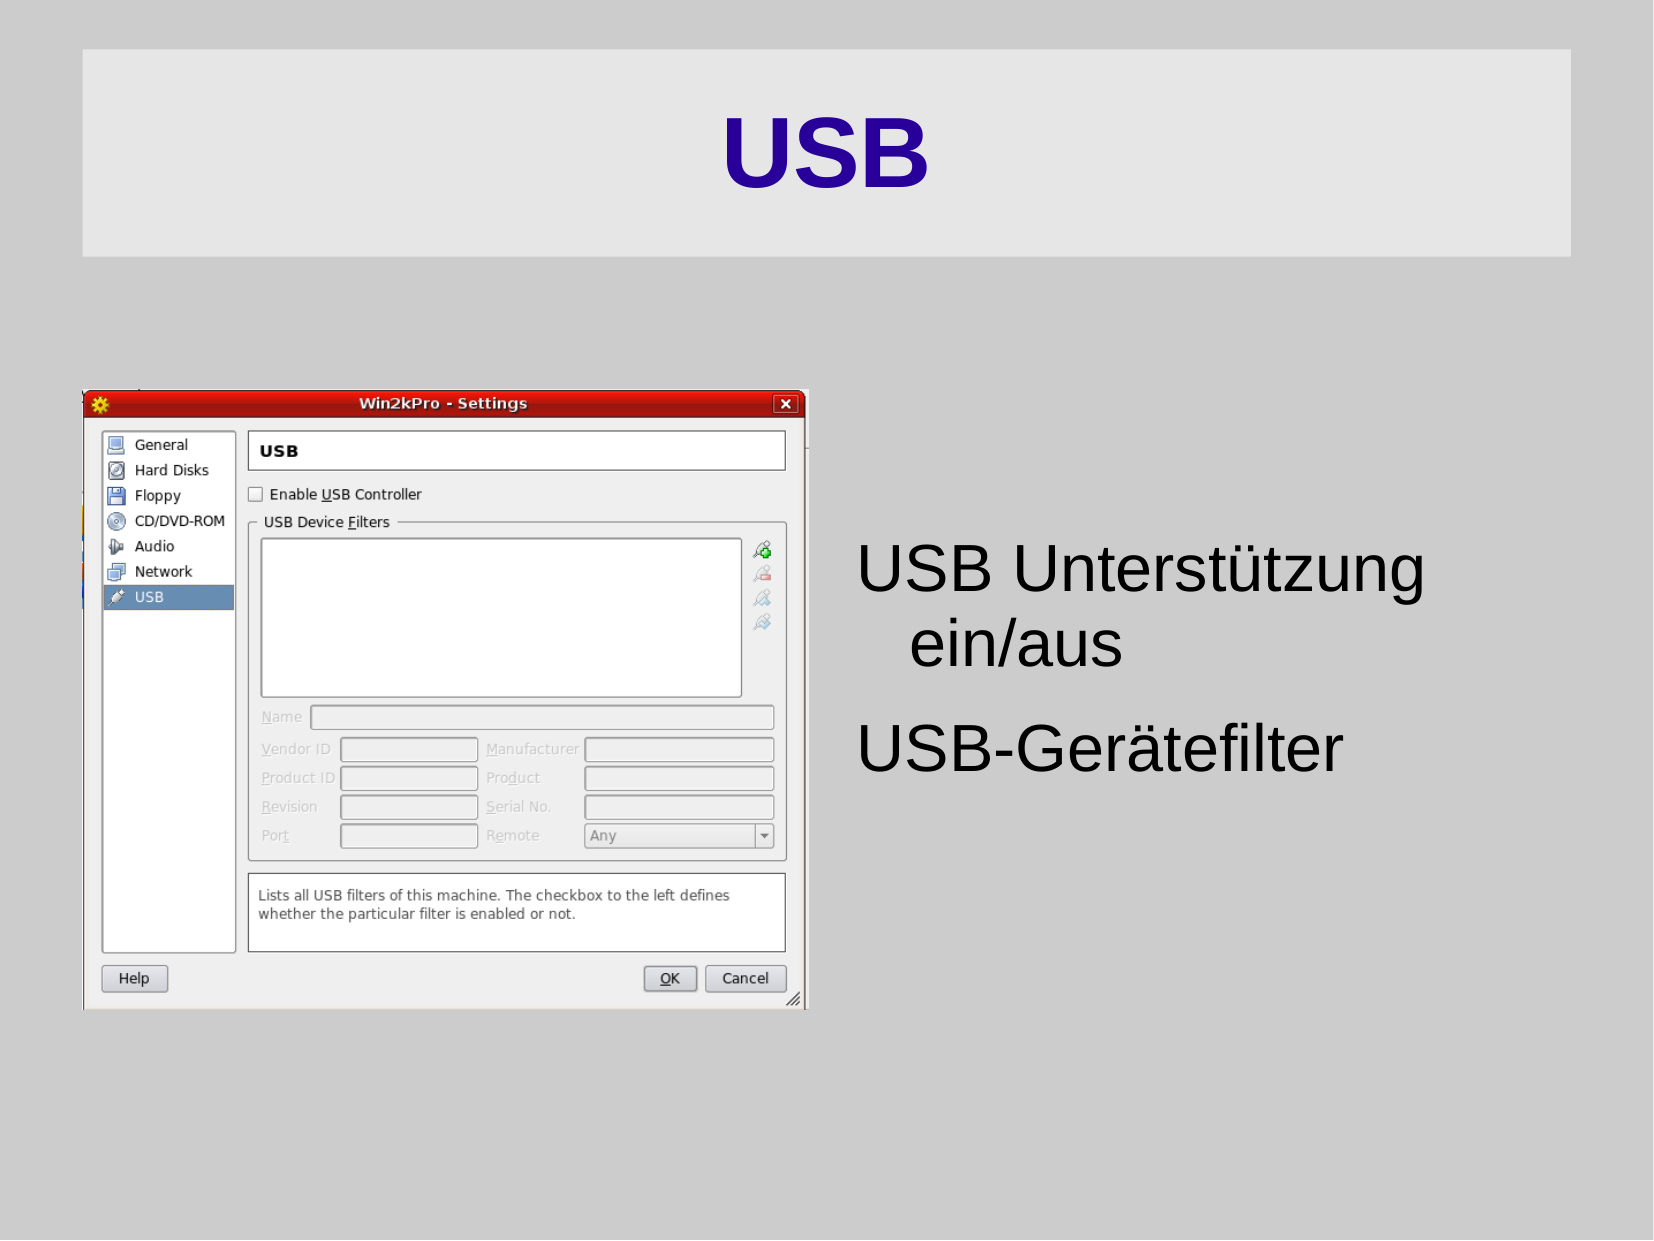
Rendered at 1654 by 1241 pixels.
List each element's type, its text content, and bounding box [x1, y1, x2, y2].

list USB Unterstützung ein/aus USB-Gerätefilter [838, 531, 1565, 832]
title USB [82, 49, 1571, 257]
picture [82, 389, 809, 1010]
